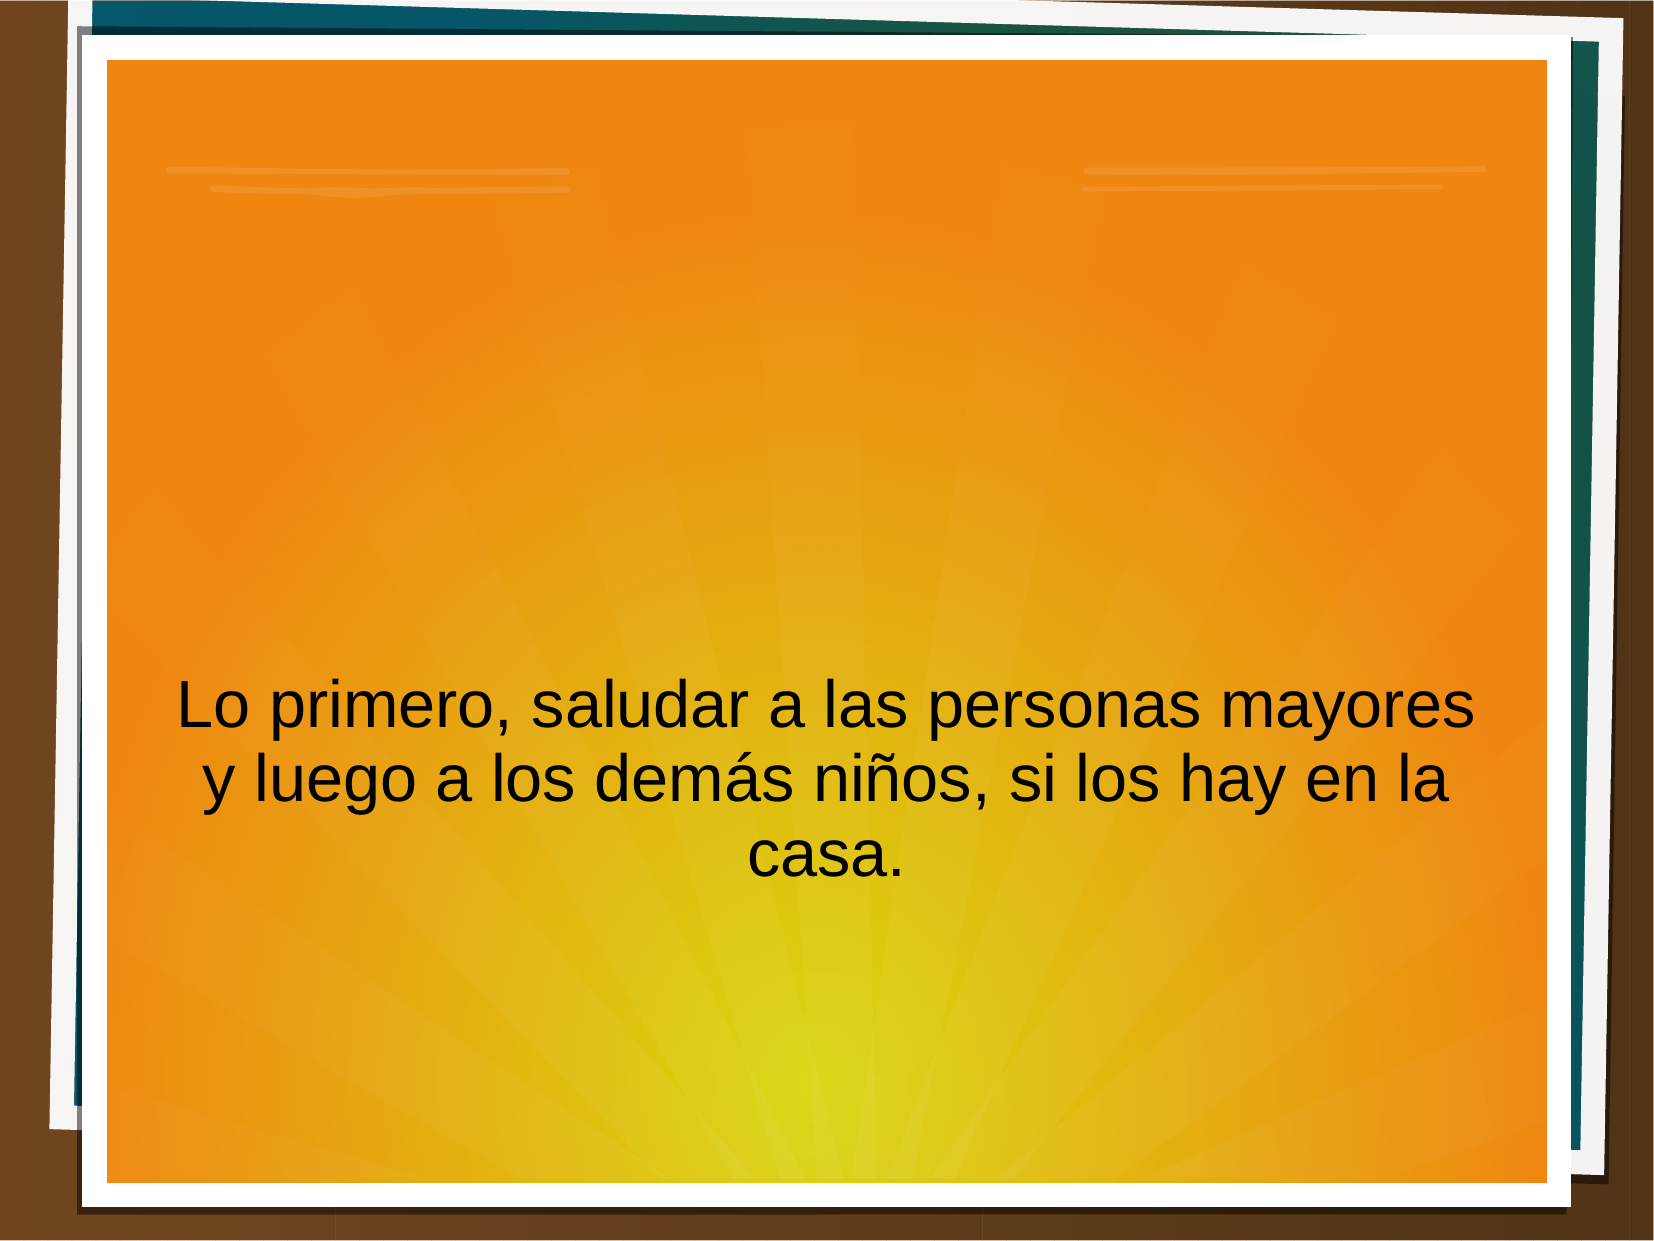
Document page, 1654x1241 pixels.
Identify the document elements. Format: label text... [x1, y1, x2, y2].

subtitle Lo primero, saludar a las personas mayores y luego a los demás niños, si los hay en la casa. [162, 299, 1492, 1241]
